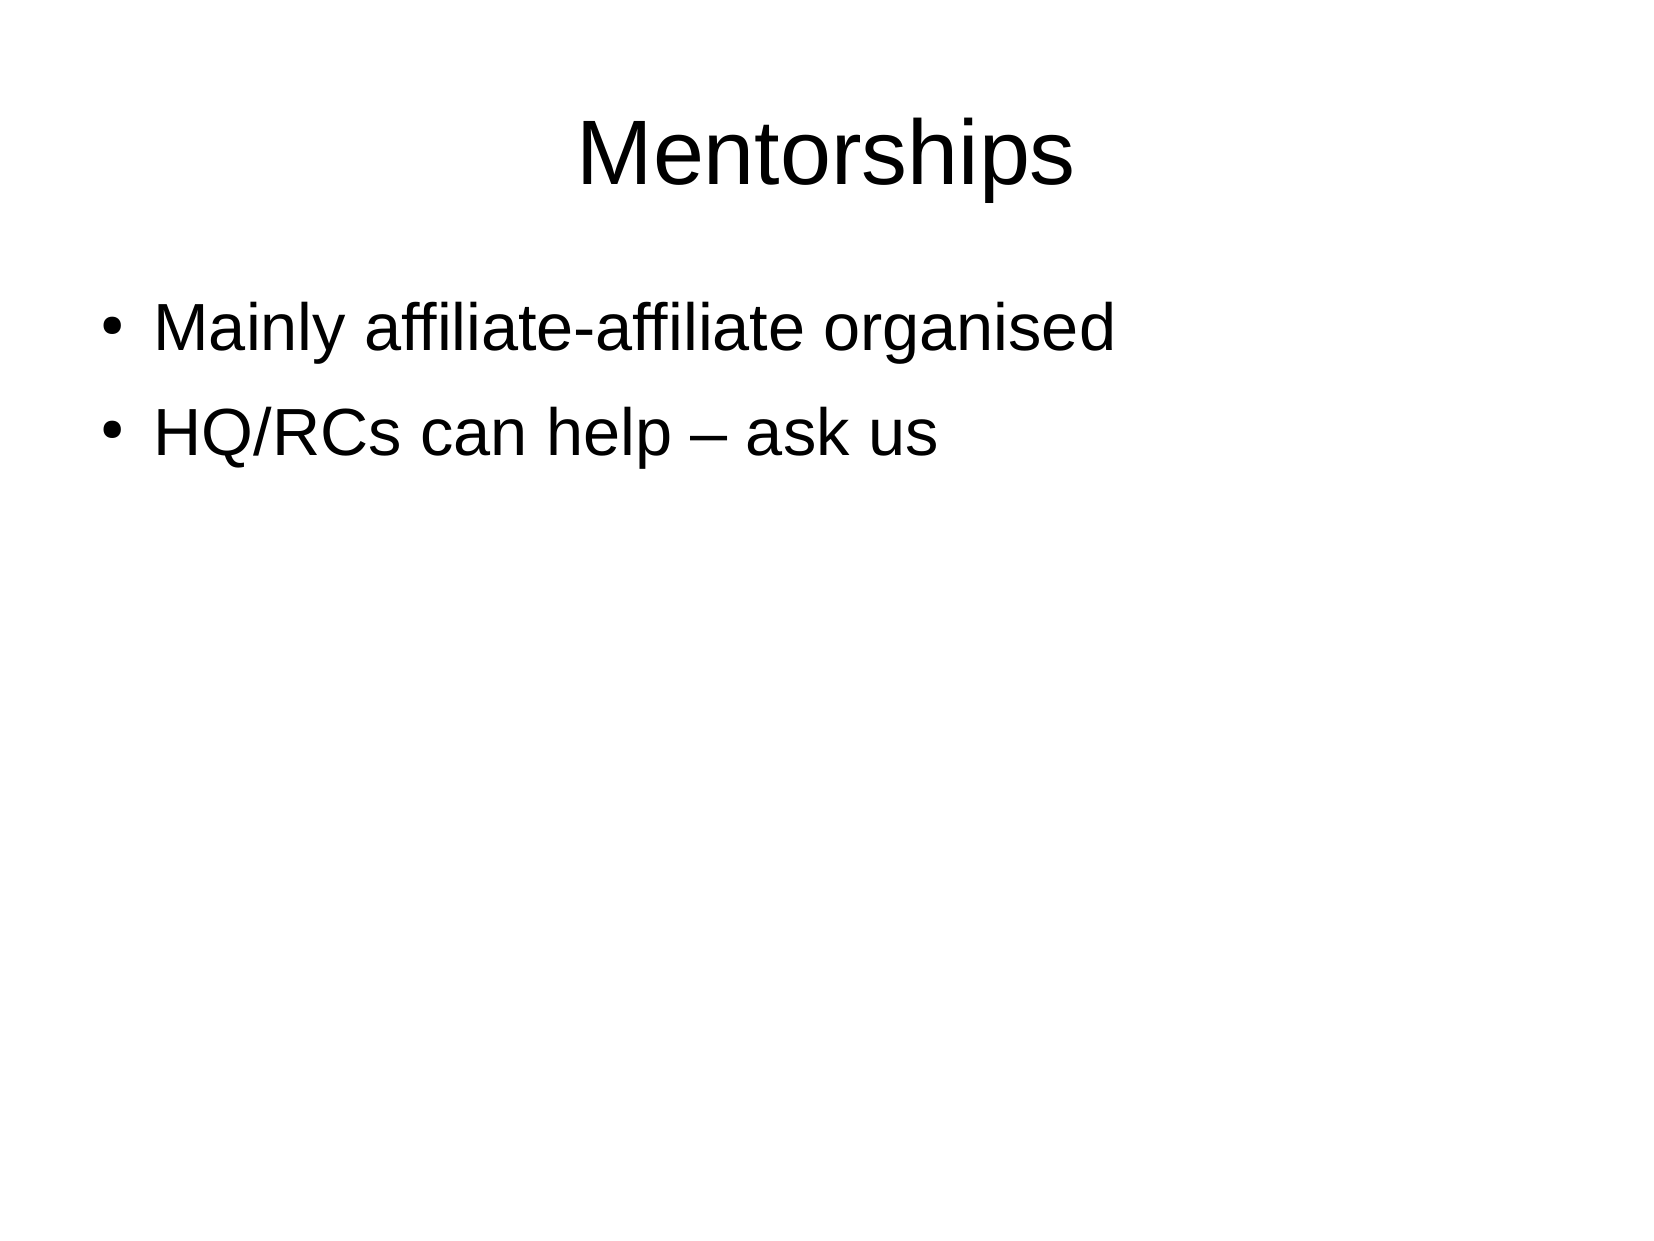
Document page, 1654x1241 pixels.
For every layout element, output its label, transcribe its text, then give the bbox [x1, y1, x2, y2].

list Mainly affiliate-affiliate organised HQ/RCs can help – ask us [82, 290, 1571, 1109]
title Mentorships [82, 49, 1571, 257]
